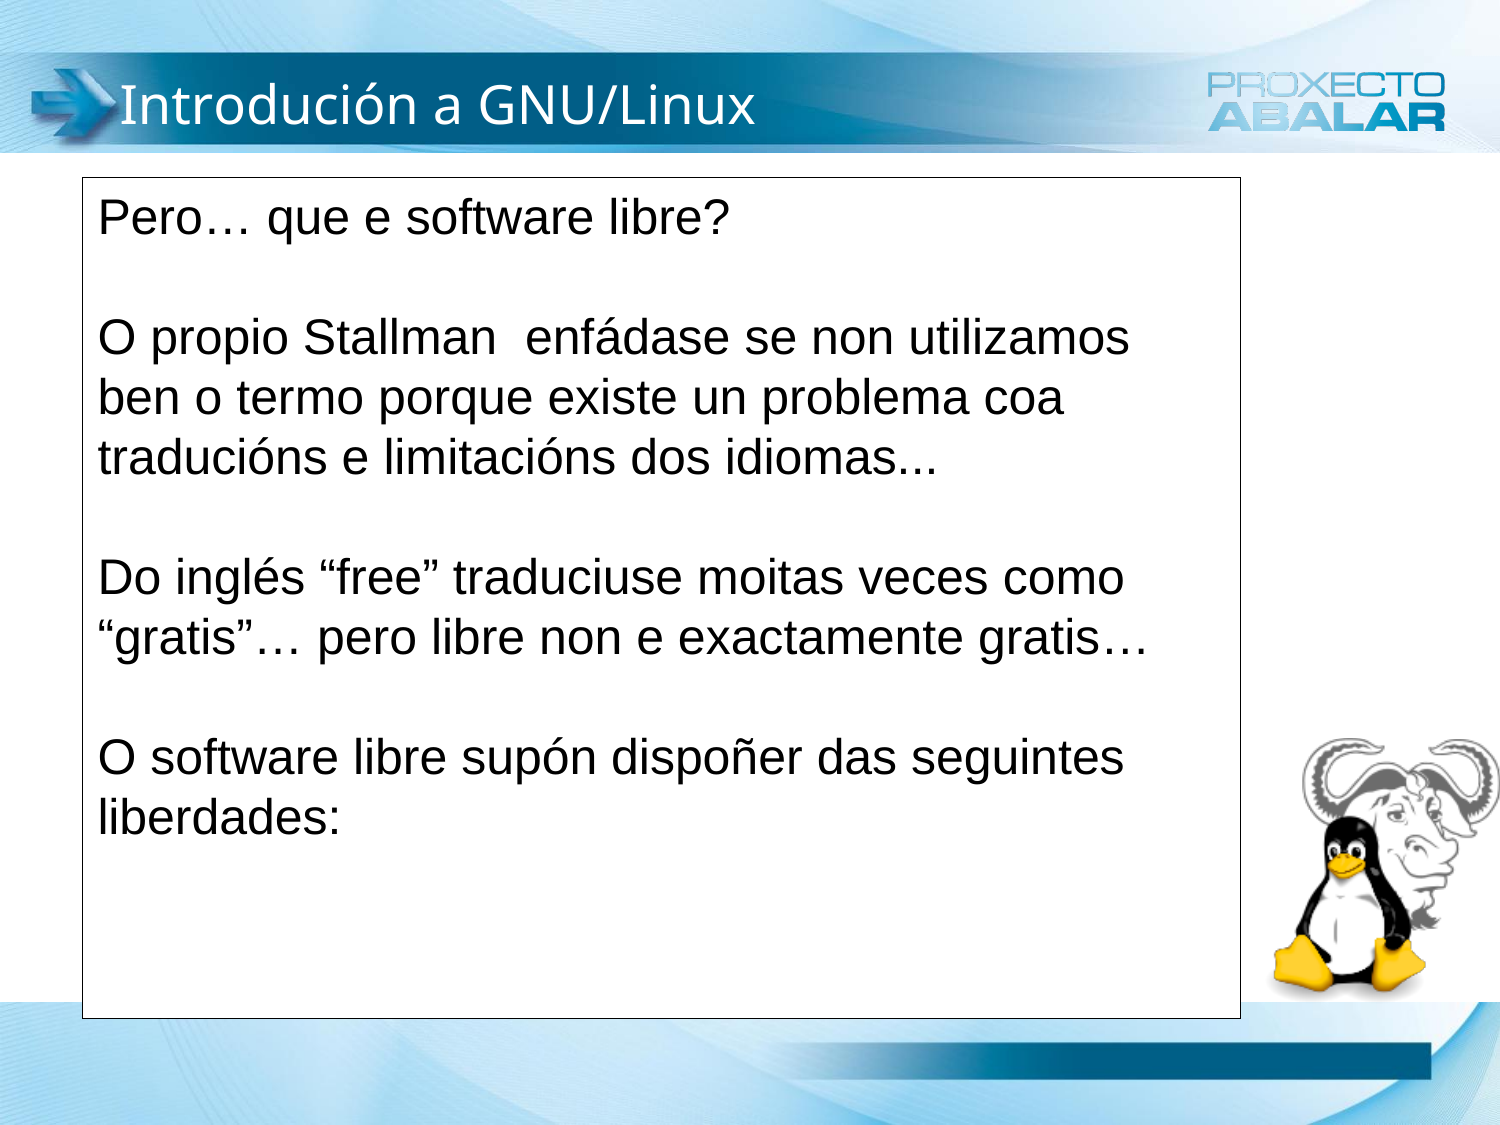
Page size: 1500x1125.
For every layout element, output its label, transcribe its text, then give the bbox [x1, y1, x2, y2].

picture [0, 738, 1500, 1125]
text_box Pero… que e software libre? O propio Stallman enfádase se non utilizamos ben o termo porque existe un problema coa traducións e limitacións dos idiomas... Do inglés “free” traduciuse moitas veces como “gratis”… pero libre non e exactamente gratis… O software libre supón dispoñer das seguintes liberdades: [82, 177, 1241, 1019]
picture [0, 0, 1500, 153]
text_box Introdución a GNU/Linux [104, 62, 772, 143]
